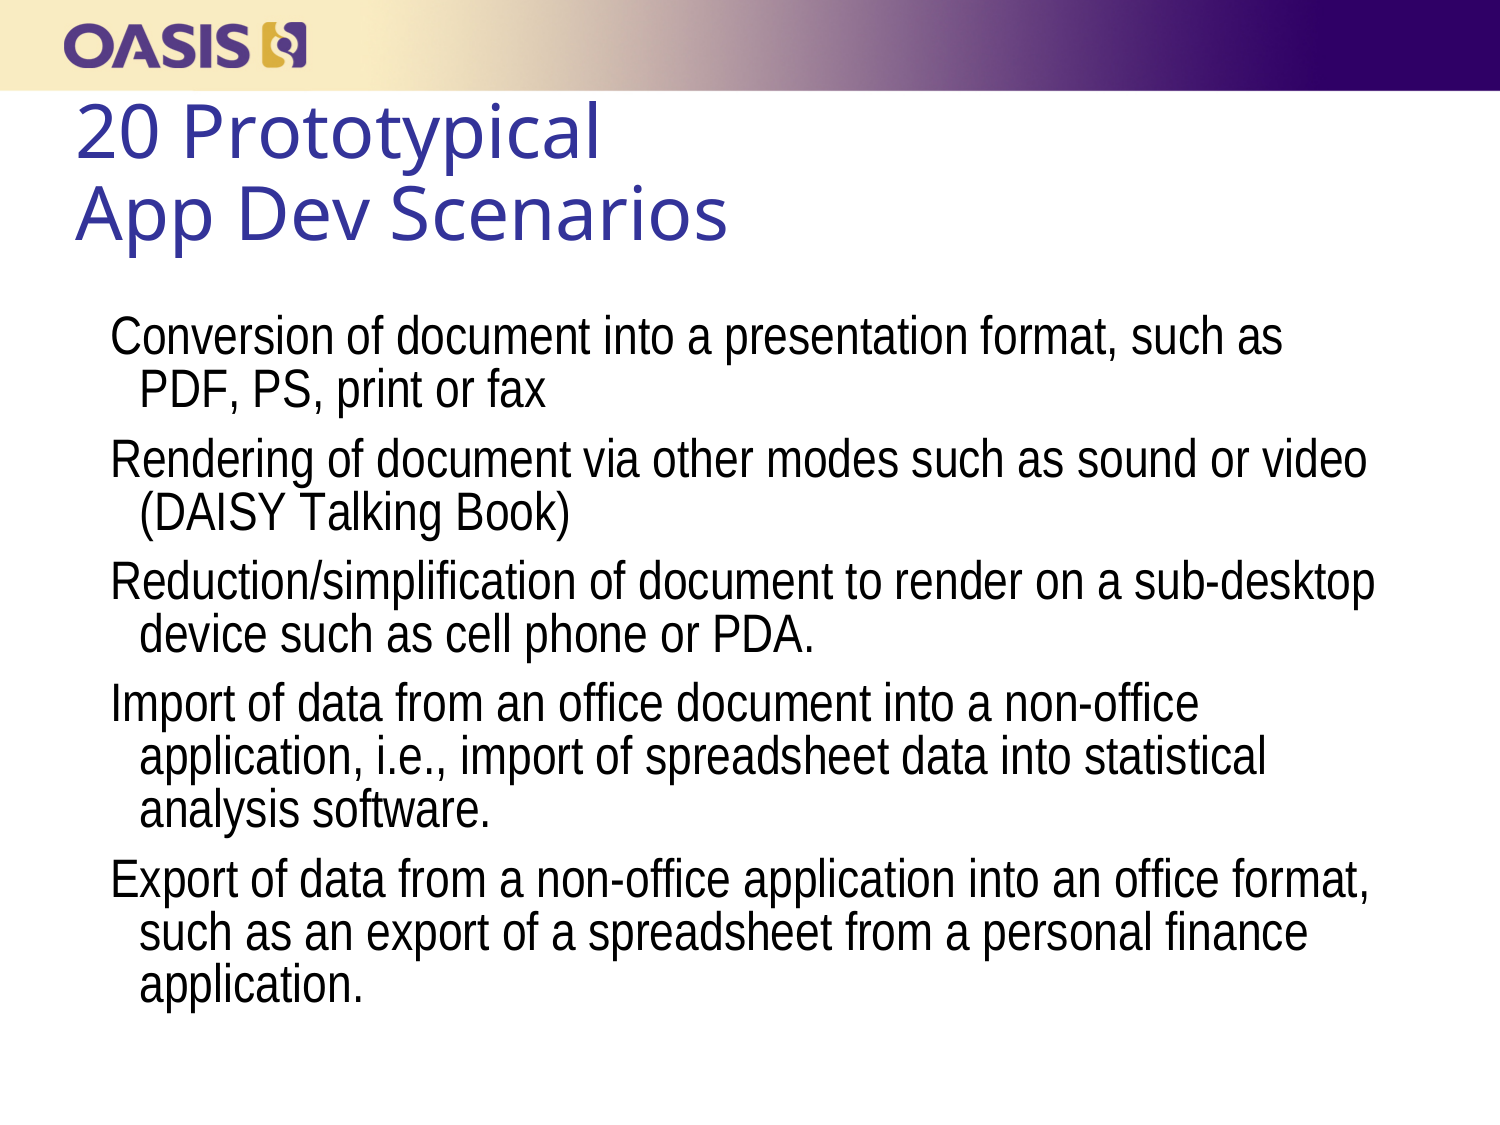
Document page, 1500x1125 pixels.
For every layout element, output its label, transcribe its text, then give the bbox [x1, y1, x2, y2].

list Conversion of document into a presentation format, such as PDF, PS, print or fax Rendering of document via other modes such as sound or video (DAISY Talking Book) Reduction/simplification of document to render on a sub-desktop device such as cell phone or PDA. Import of data from an office document into a non-office application, i.e., import of spreadsheet data into statistical analysis software. Export of data from a non-office application into an office format, such as an export of a spreadsheet from a personal finance application. [110, 312, 1392, 1022]
title 20 Prototypical App Dev Scenarios [75, 79, 1438, 271]
picture [0, 0, 1500, 1125]
